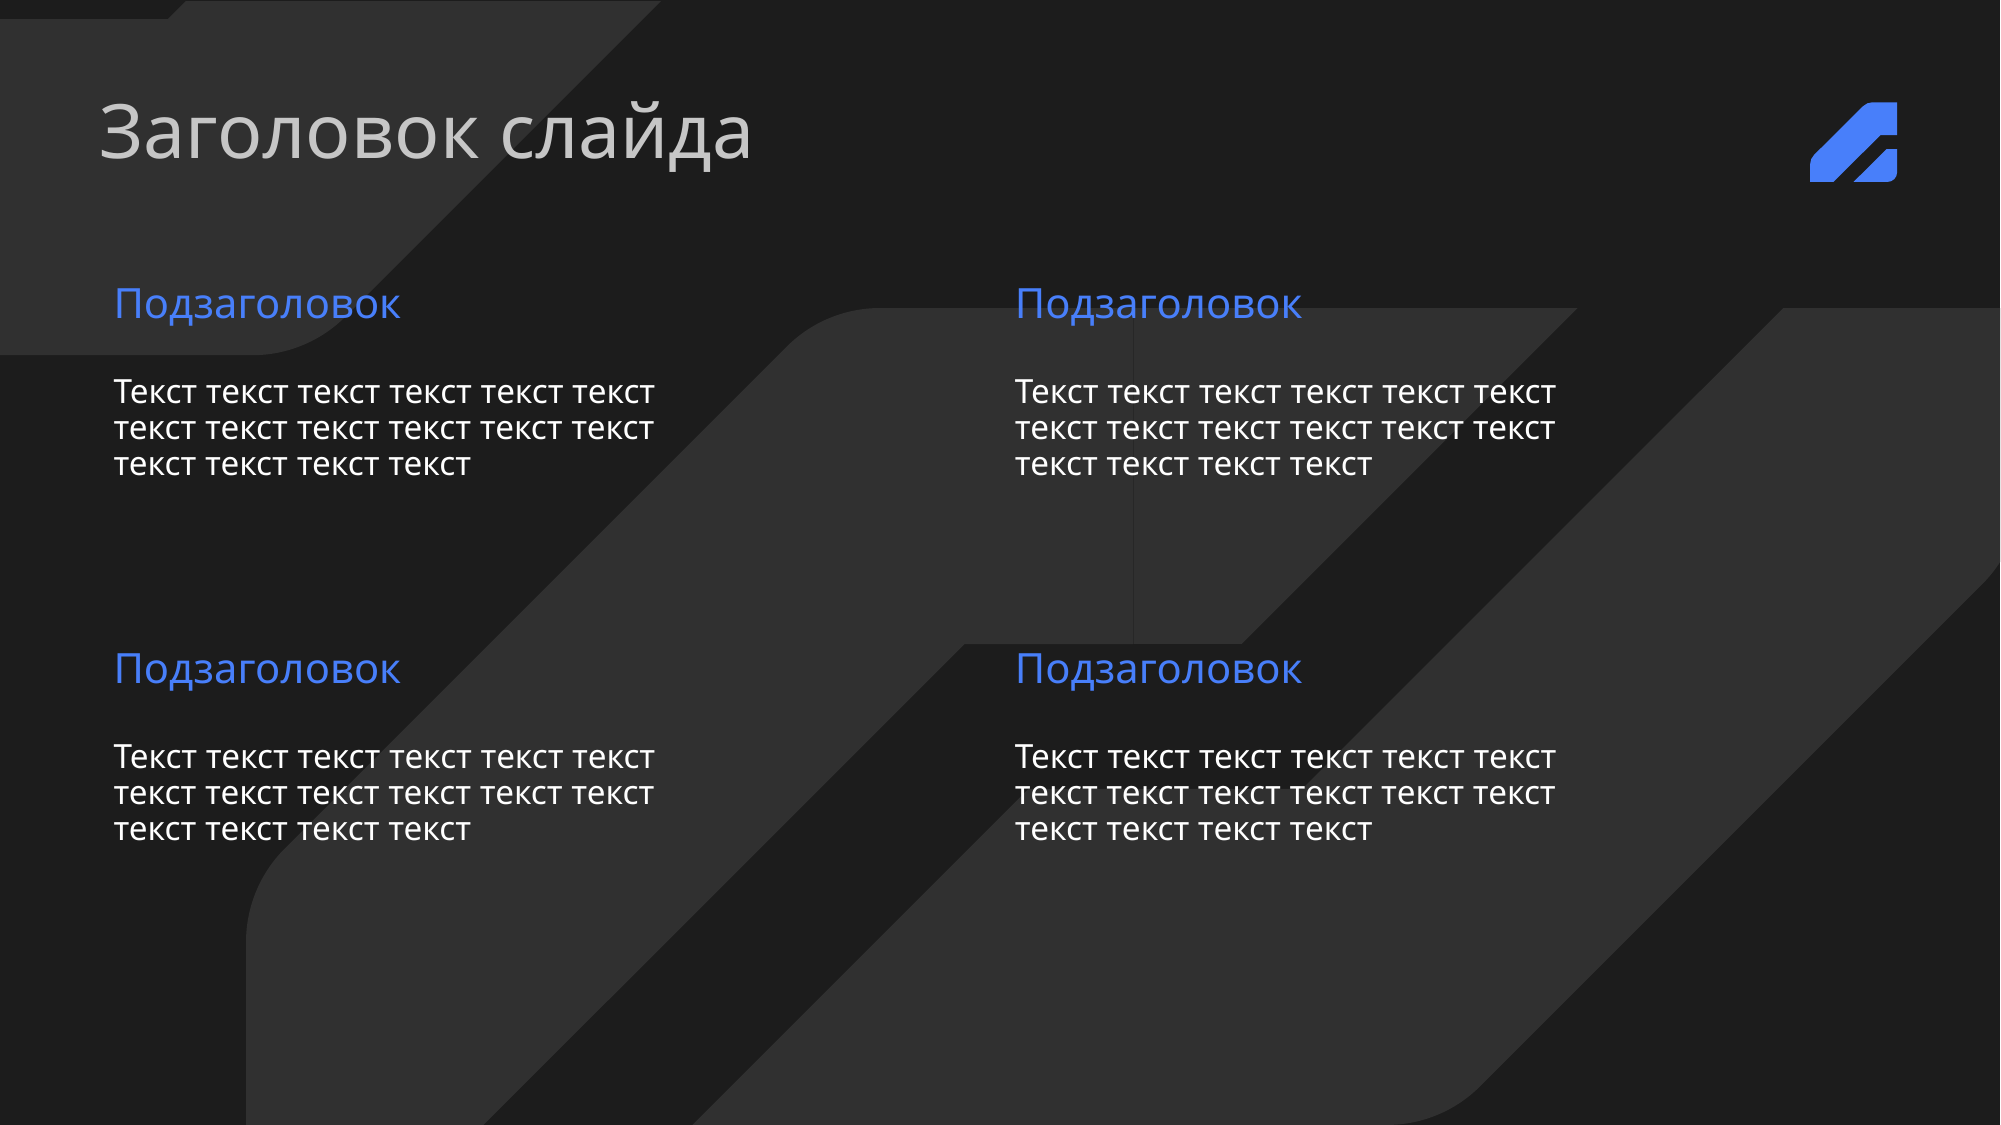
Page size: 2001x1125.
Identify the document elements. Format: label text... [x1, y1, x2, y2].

list Подзаголовок [999, 639, 1629, 708]
list Текст текст текст текст текст текст текст текст текст текст текст текст текст текст текст текст [999, 732, 1629, 917]
list Подзаголовок [98, 275, 727, 343]
list Текст текст текст текст текст текст текст текст текст текст текст текст текст текст текст текст [98, 732, 727, 917]
list Текст текст текст текст текст текст текст текст текст текст текст текст текст текст текст текст [98, 367, 727, 552]
title Заголовок слайда [84, 86, 1810, 179]
list Подзаголовок [98, 639, 727, 708]
list Текст текст текст текст текст текст текст текст текст текст текст текст текст текст текст текст [999, 367, 1629, 552]
list Подзаголовок [999, 275, 1629, 343]
